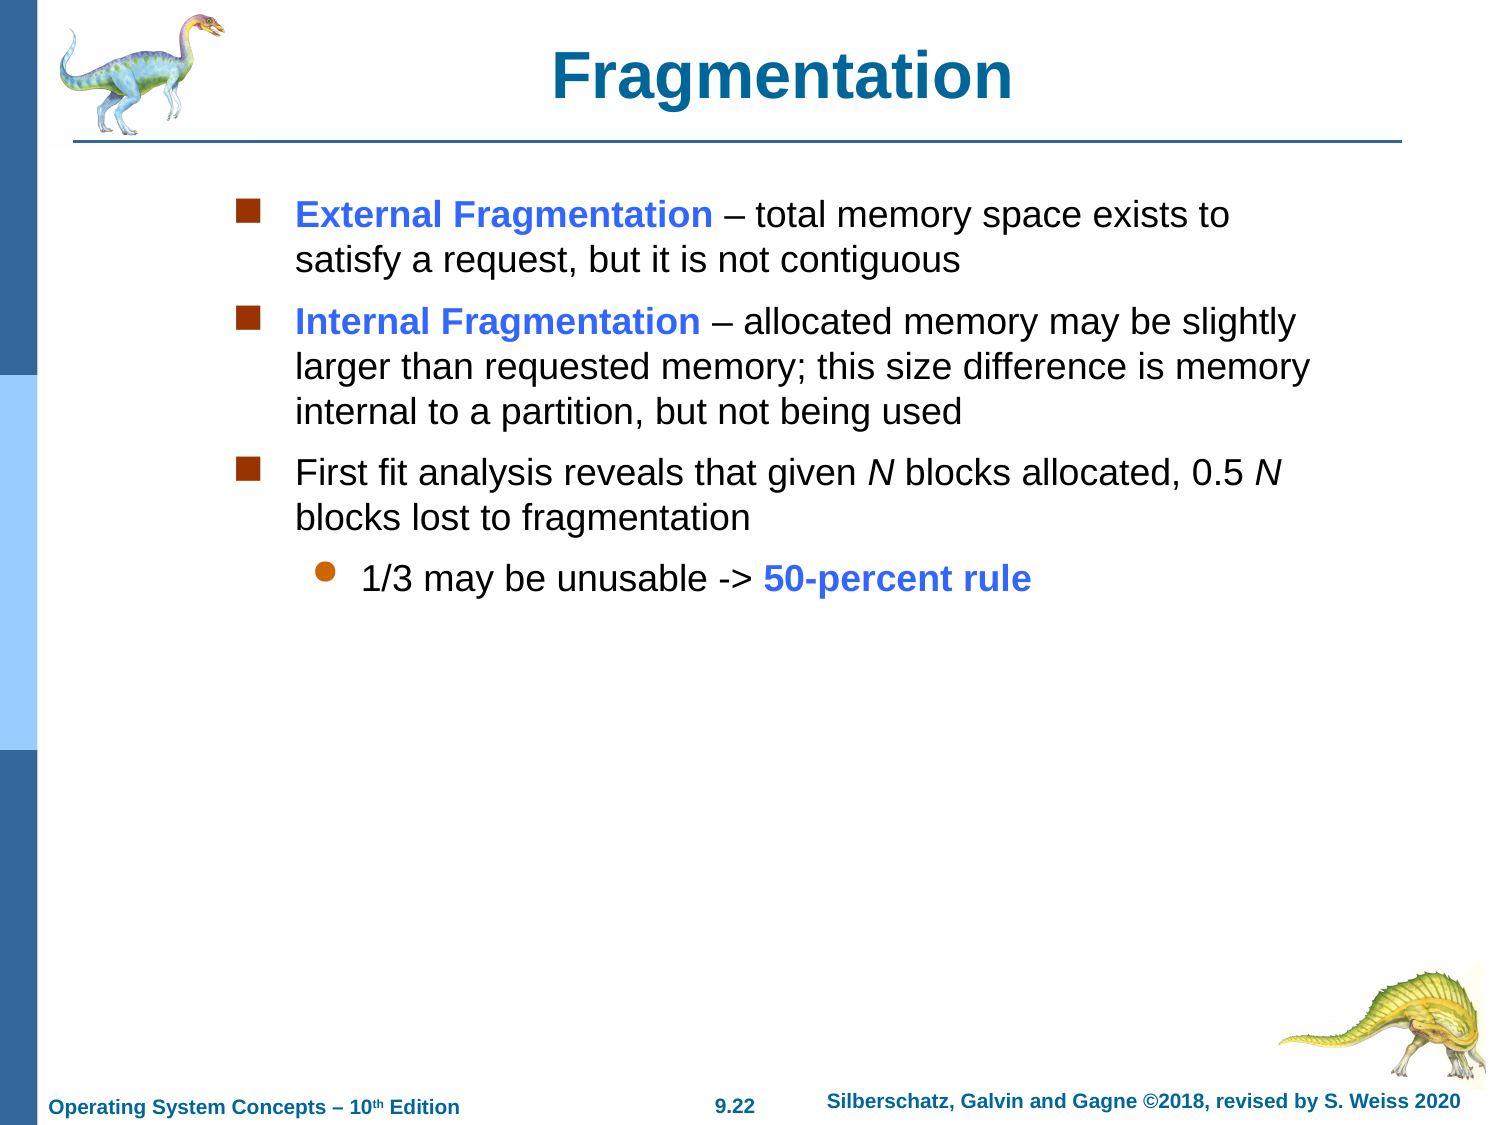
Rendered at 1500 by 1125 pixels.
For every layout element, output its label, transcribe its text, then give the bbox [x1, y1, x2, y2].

title Fragmentation [140, 24, 1425, 120]
picture [1275, 959, 1486, 1090]
picture [46, 0, 243, 149]
list External Fragmentation – total memory space exists to satisfy a request, but it is not contiguous Internal Fragmentation – allocated memory may be slightly larger than requested memory; this size difference is memory internal to a partition, but not being used First fit analysis reveals that given N blocks allocated, 0.5 N blocks lost to fragmentation 1/3 may be unusable -> 50-percent rule [223, 182, 1335, 1003]
